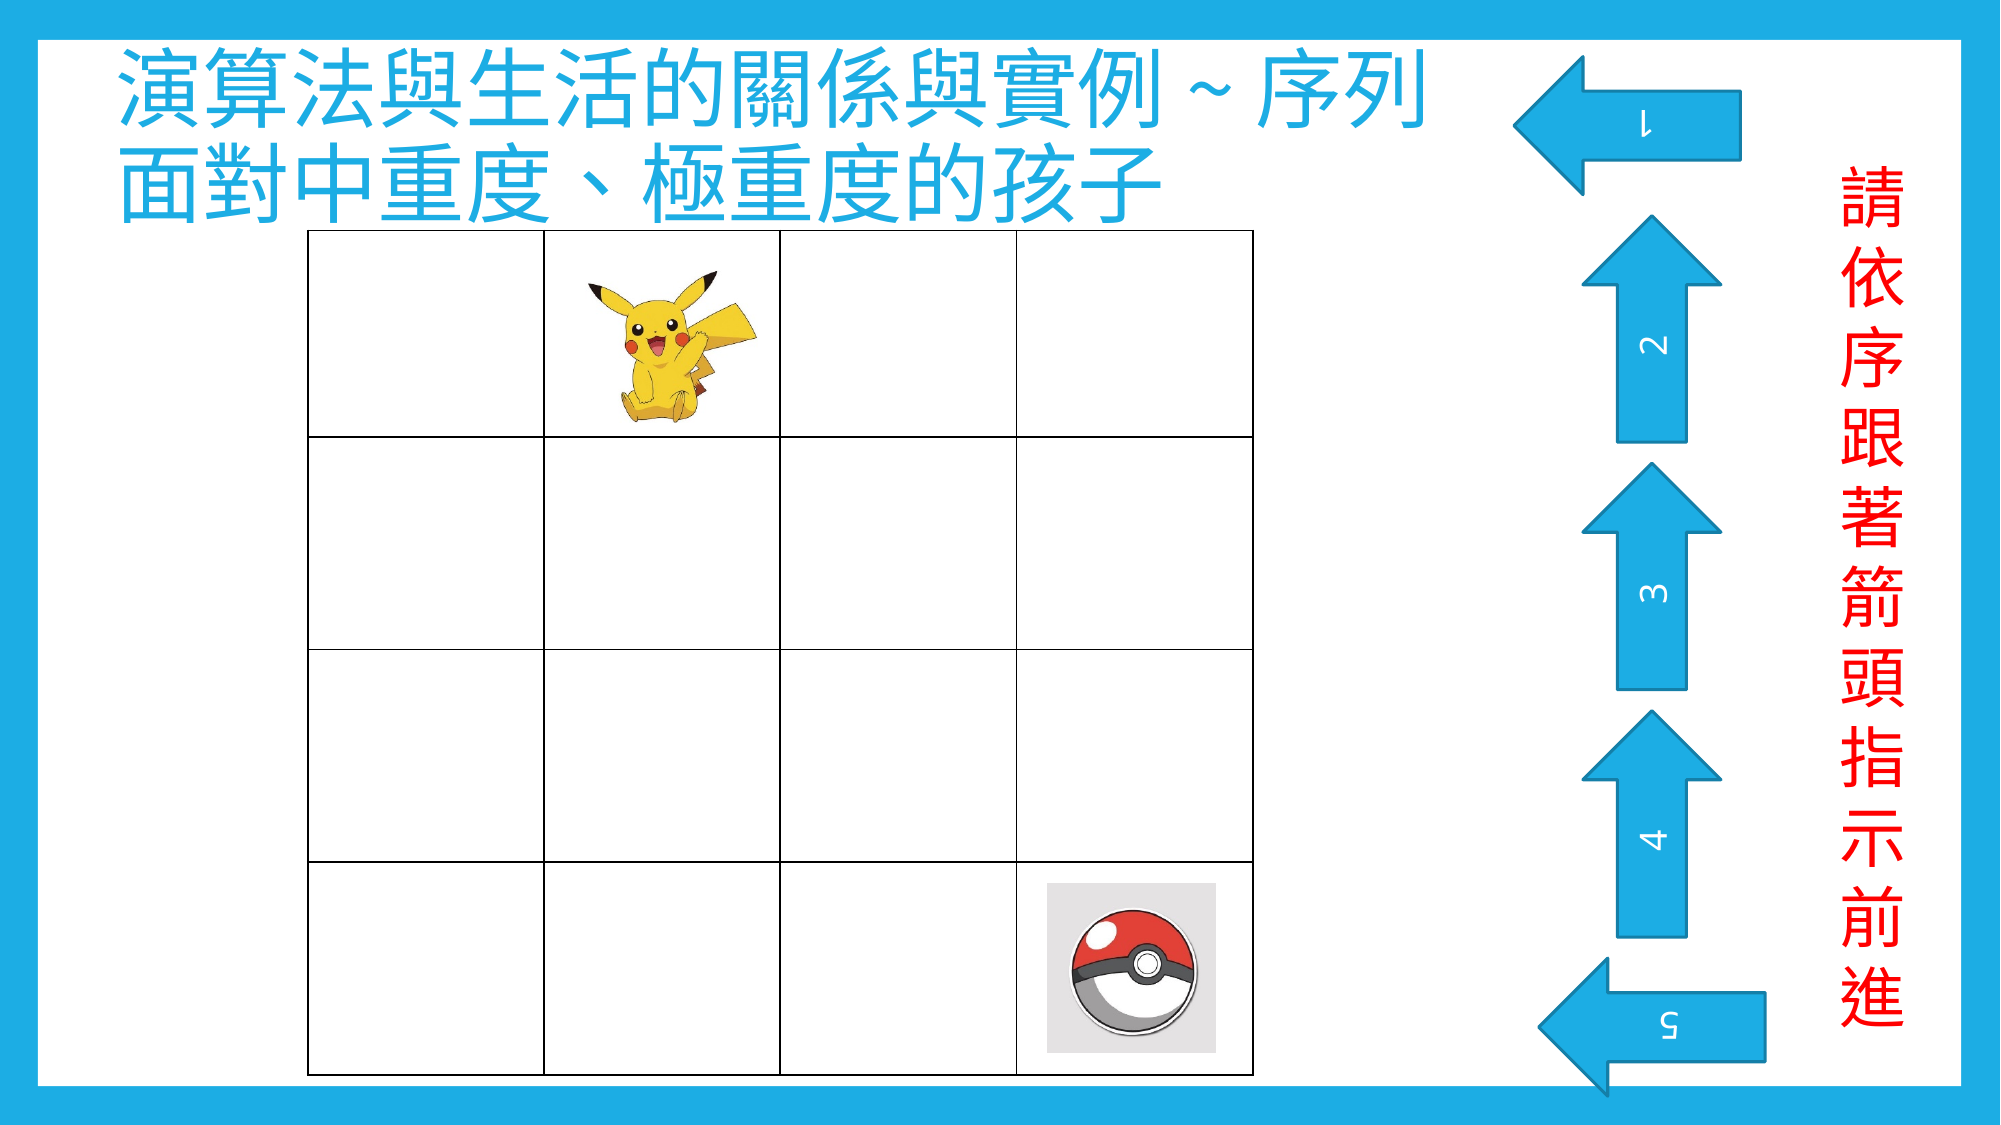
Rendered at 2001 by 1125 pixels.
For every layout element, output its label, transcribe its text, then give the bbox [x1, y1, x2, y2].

title 演算法與生活的關係與實例~序列 面對中重度、極重度的孩子 [100, 31, 1826, 250]
text_box 4 [1582, 710, 1721, 938]
table_cell [1017, 863, 1252, 1074]
table_cell [309, 863, 543, 1074]
table_cell [1017, 438, 1252, 649]
table_cell [781, 650, 1016, 861]
table_cell [781, 863, 1016, 1074]
table_cell [781, 438, 1016, 649]
text_box 1 [1513, 56, 1741, 195]
table_cell [309, 438, 543, 649]
table_cell [545, 863, 779, 1074]
text_box 請依序跟著箭頭指示前進 [1825, 148, 1920, 1043]
table_header [781, 231, 1016, 436]
table_header [545, 231, 779, 436]
text_box 5 [1538, 958, 1766, 1097]
table_cell [545, 438, 779, 649]
picture [1047, 883, 1216, 1053]
table_cell [1017, 650, 1252, 861]
table_header [309, 231, 543, 436]
table_cell [545, 650, 779, 861]
table_cell [309, 650, 543, 861]
text_box 2 [1582, 215, 1721, 443]
table_header [1017, 231, 1252, 436]
text_box 3 [1582, 463, 1721, 690]
picture [585, 259, 758, 423]
